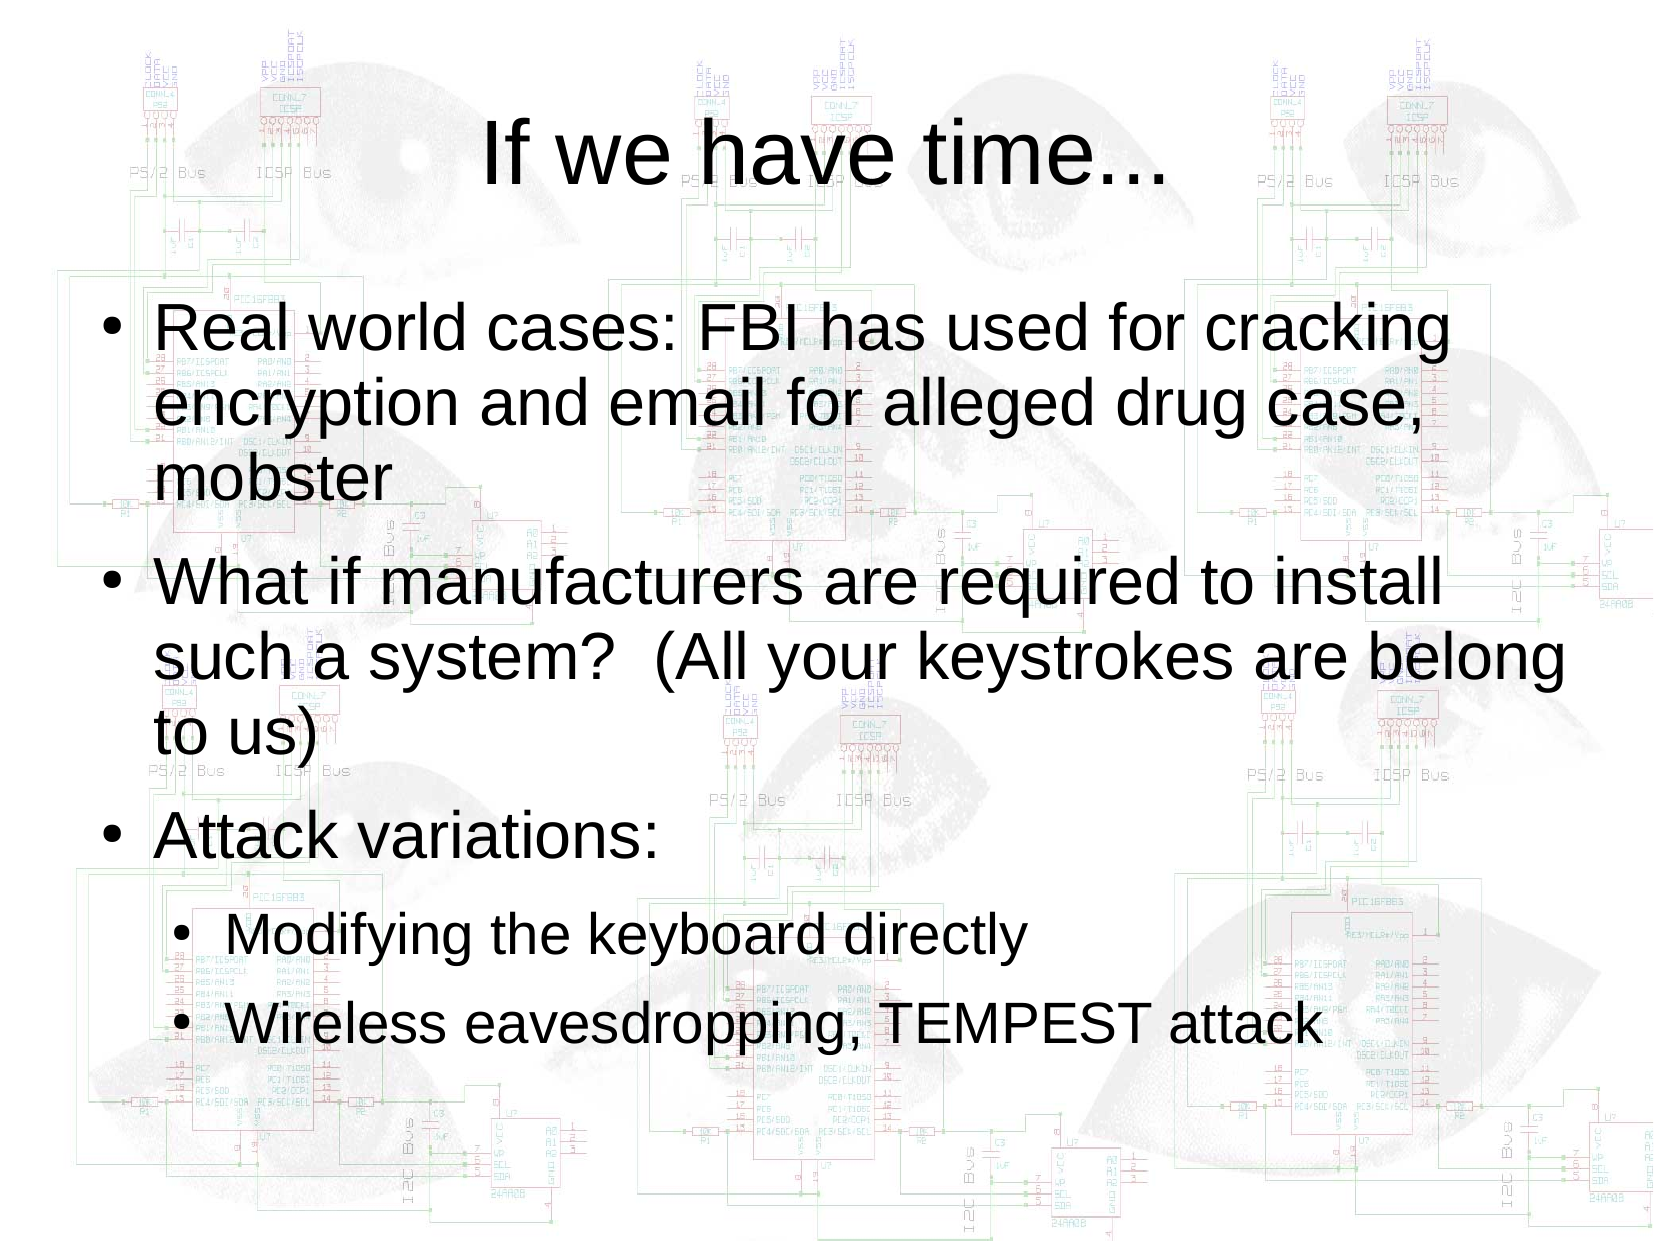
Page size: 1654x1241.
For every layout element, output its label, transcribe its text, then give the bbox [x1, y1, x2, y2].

title If we have time... [82, 49, 1571, 257]
picture [0, 0, 1654, 1241]
list Real world cases: FBI has used for cracking encryption and email for alleged drug case, mobster What if manufacturers are required to install such a system? (All your keystrokes are belong to us) Attack variations: Modifying the keyboard directly Wireless eavesdropping, TEMPEST attack [82, 290, 1571, 1109]
